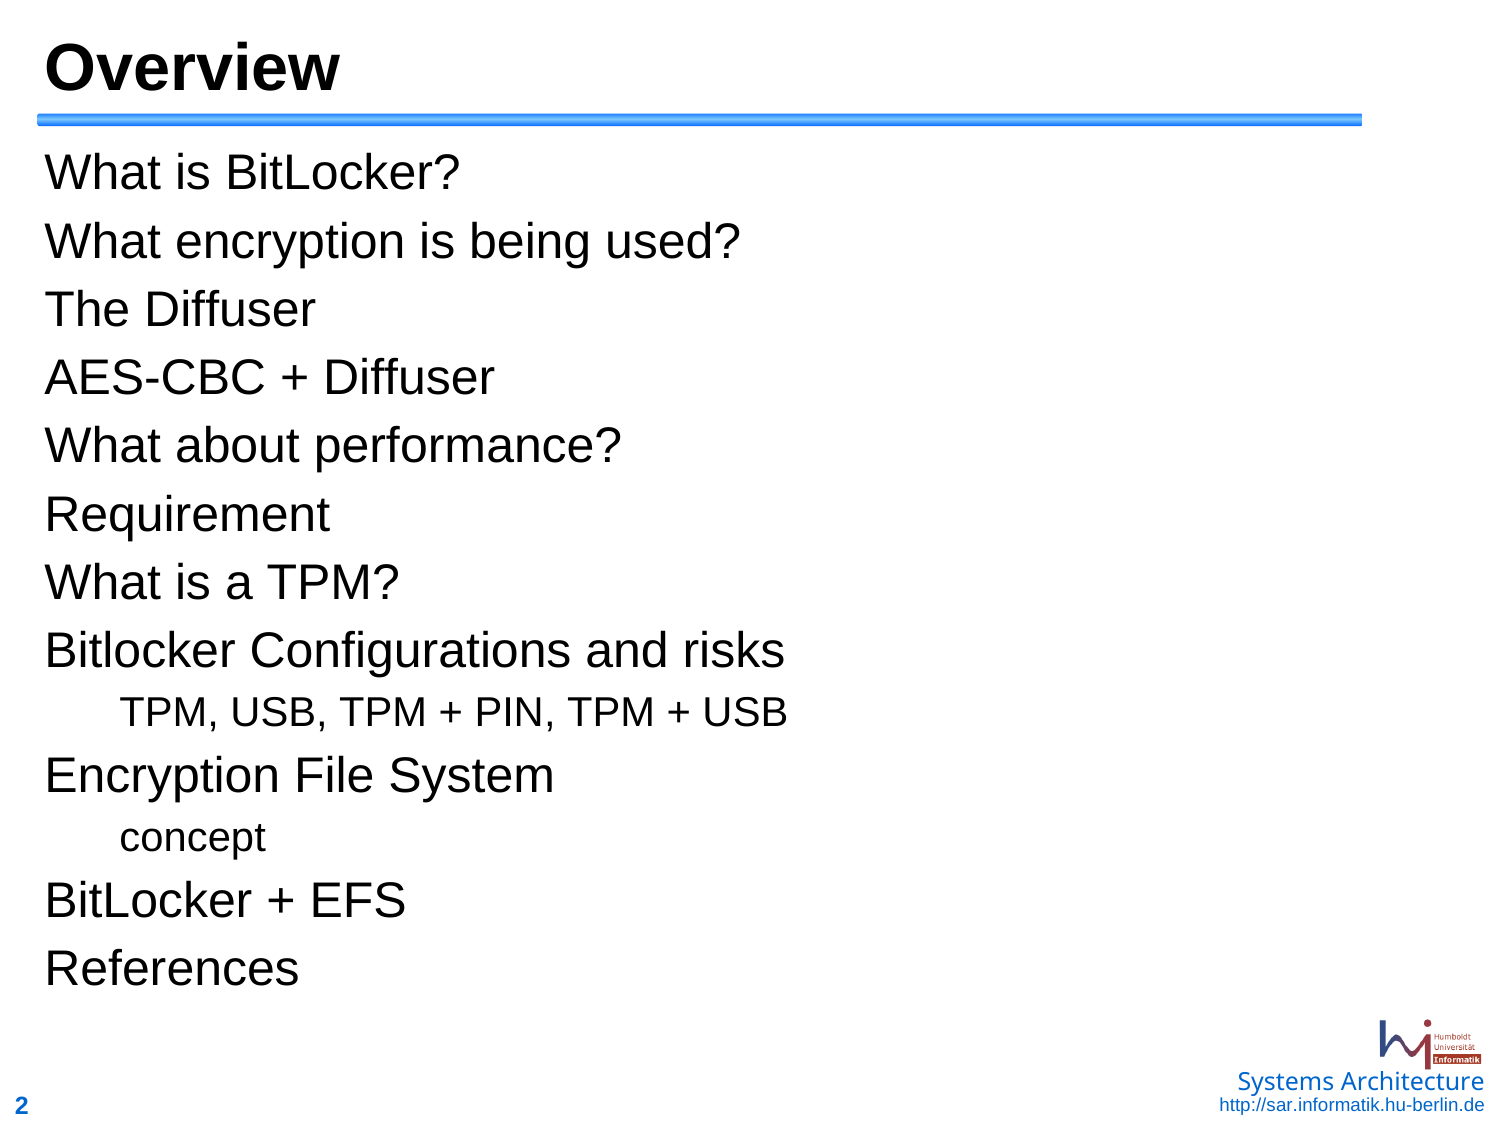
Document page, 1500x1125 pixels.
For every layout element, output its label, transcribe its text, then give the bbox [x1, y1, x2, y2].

list What is BitLocker? What encryption is being used? The Diffuser AES-CBC + Diffuser What about performance? Requirement What is a TPM? Bitlocker Configurations and risks TPM, USB, TPM + PIN, TPM + USB Encryption File System concept BitLocker + EFS References [29, 137, 1500, 1125]
title Overview [29, 16, 1500, 118]
